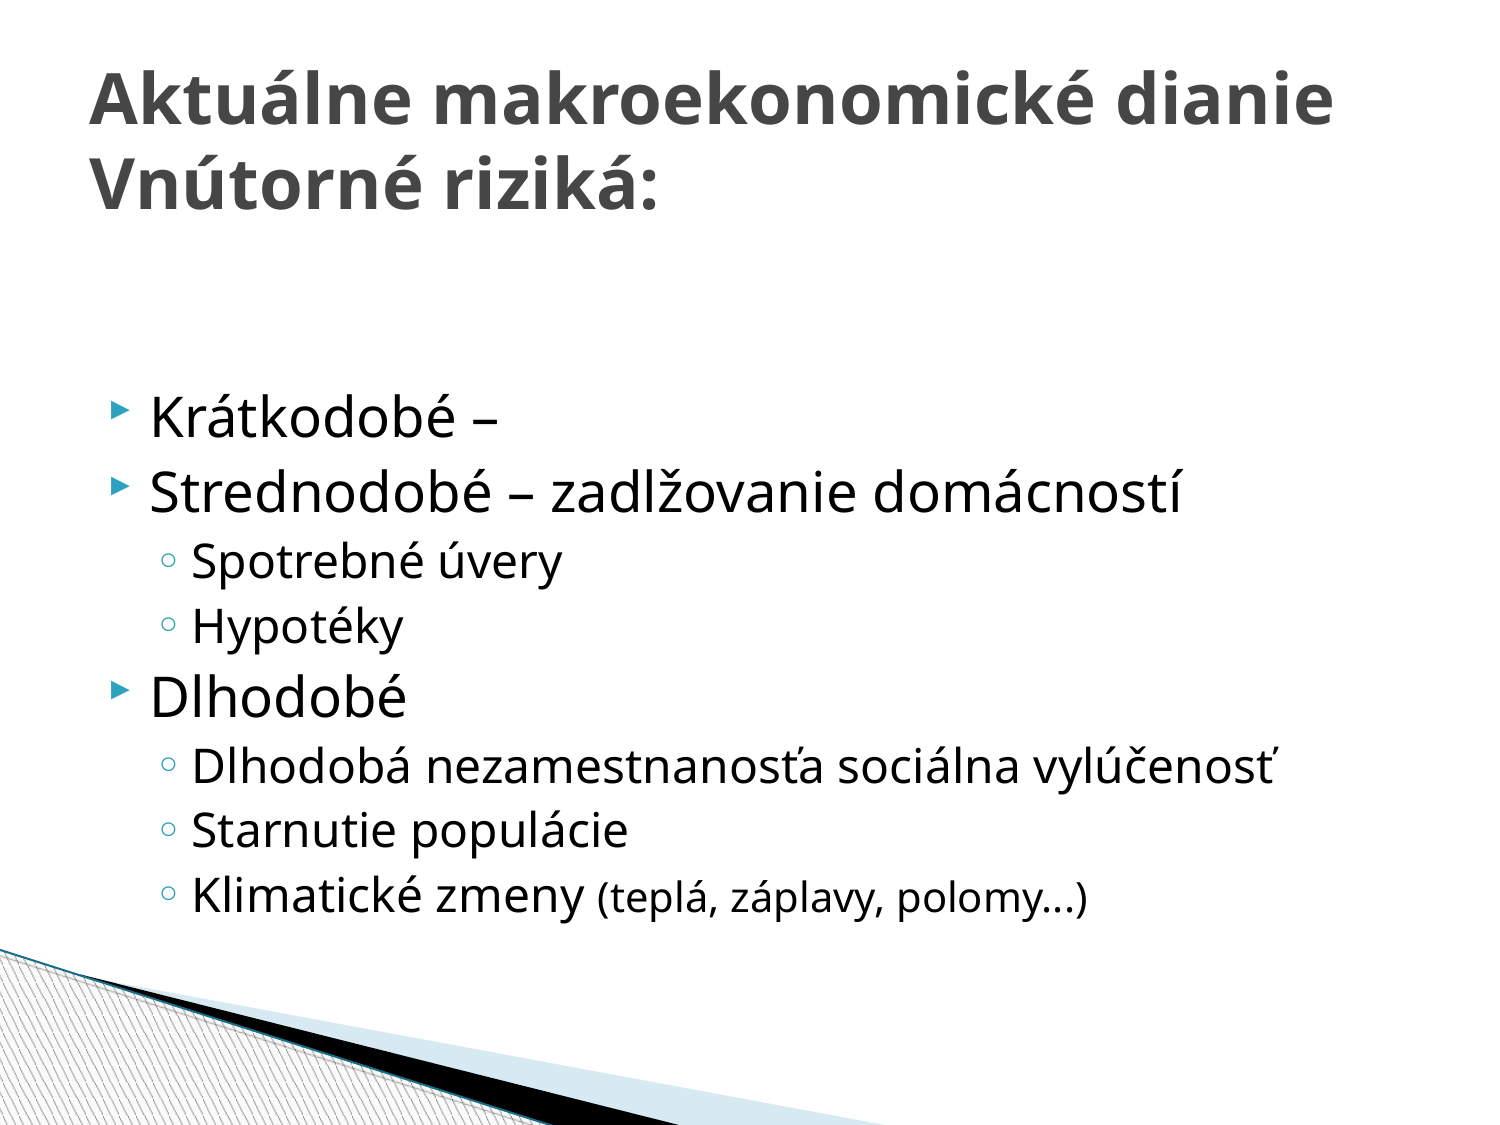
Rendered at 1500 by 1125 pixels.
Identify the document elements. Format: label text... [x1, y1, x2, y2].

title Aktuálne makroekonomické dianie Vnútorné riziká: [75, 45, 1425, 233]
list Krátkodobé – Strednodobé – zadlžovanie domácností Spotrebné úvery Hypotéky Dlhodobé Dlhodobá nezamestnanosťa sociálna vylúčenosť Starnutie populácie Klimatické zmeny (teplá, záplavy, polomy...) [75, 373, 1425, 986]
picture [0, 952, 543, 1125]
